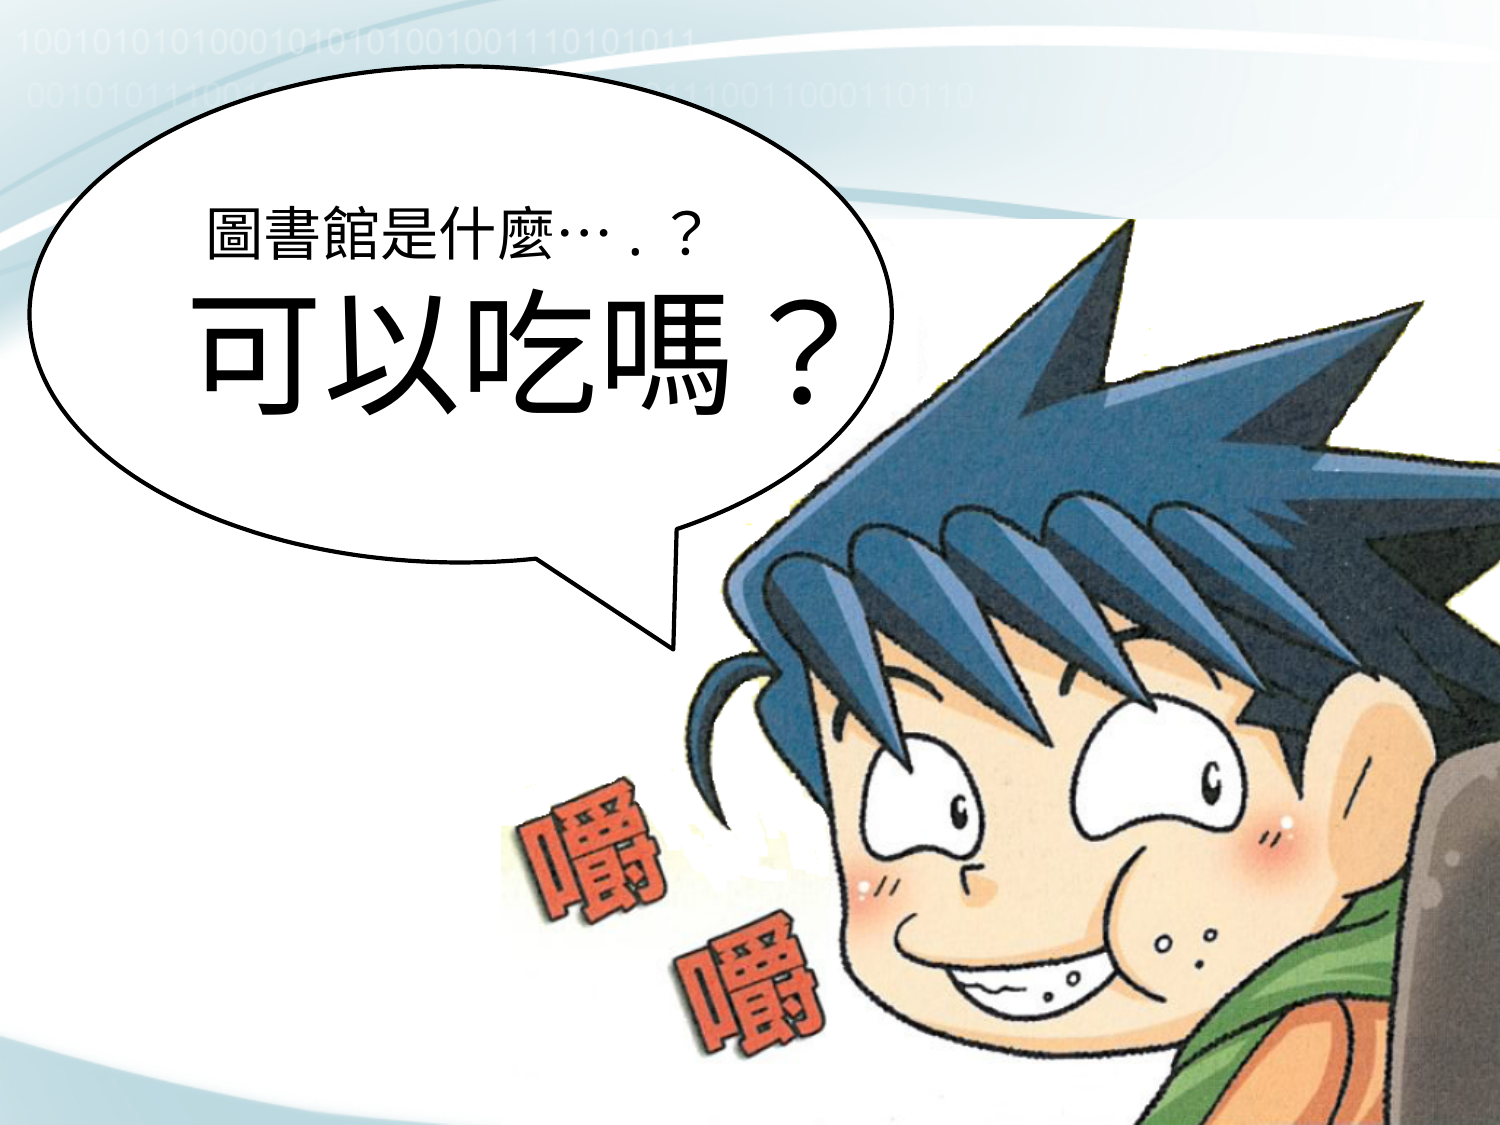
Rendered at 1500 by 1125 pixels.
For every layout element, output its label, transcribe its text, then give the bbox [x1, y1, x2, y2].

picture [501, 220, 1500, 1125]
text_box 圖書館是什麼….？ 可以吃嗎？ [29, 66, 892, 650]
